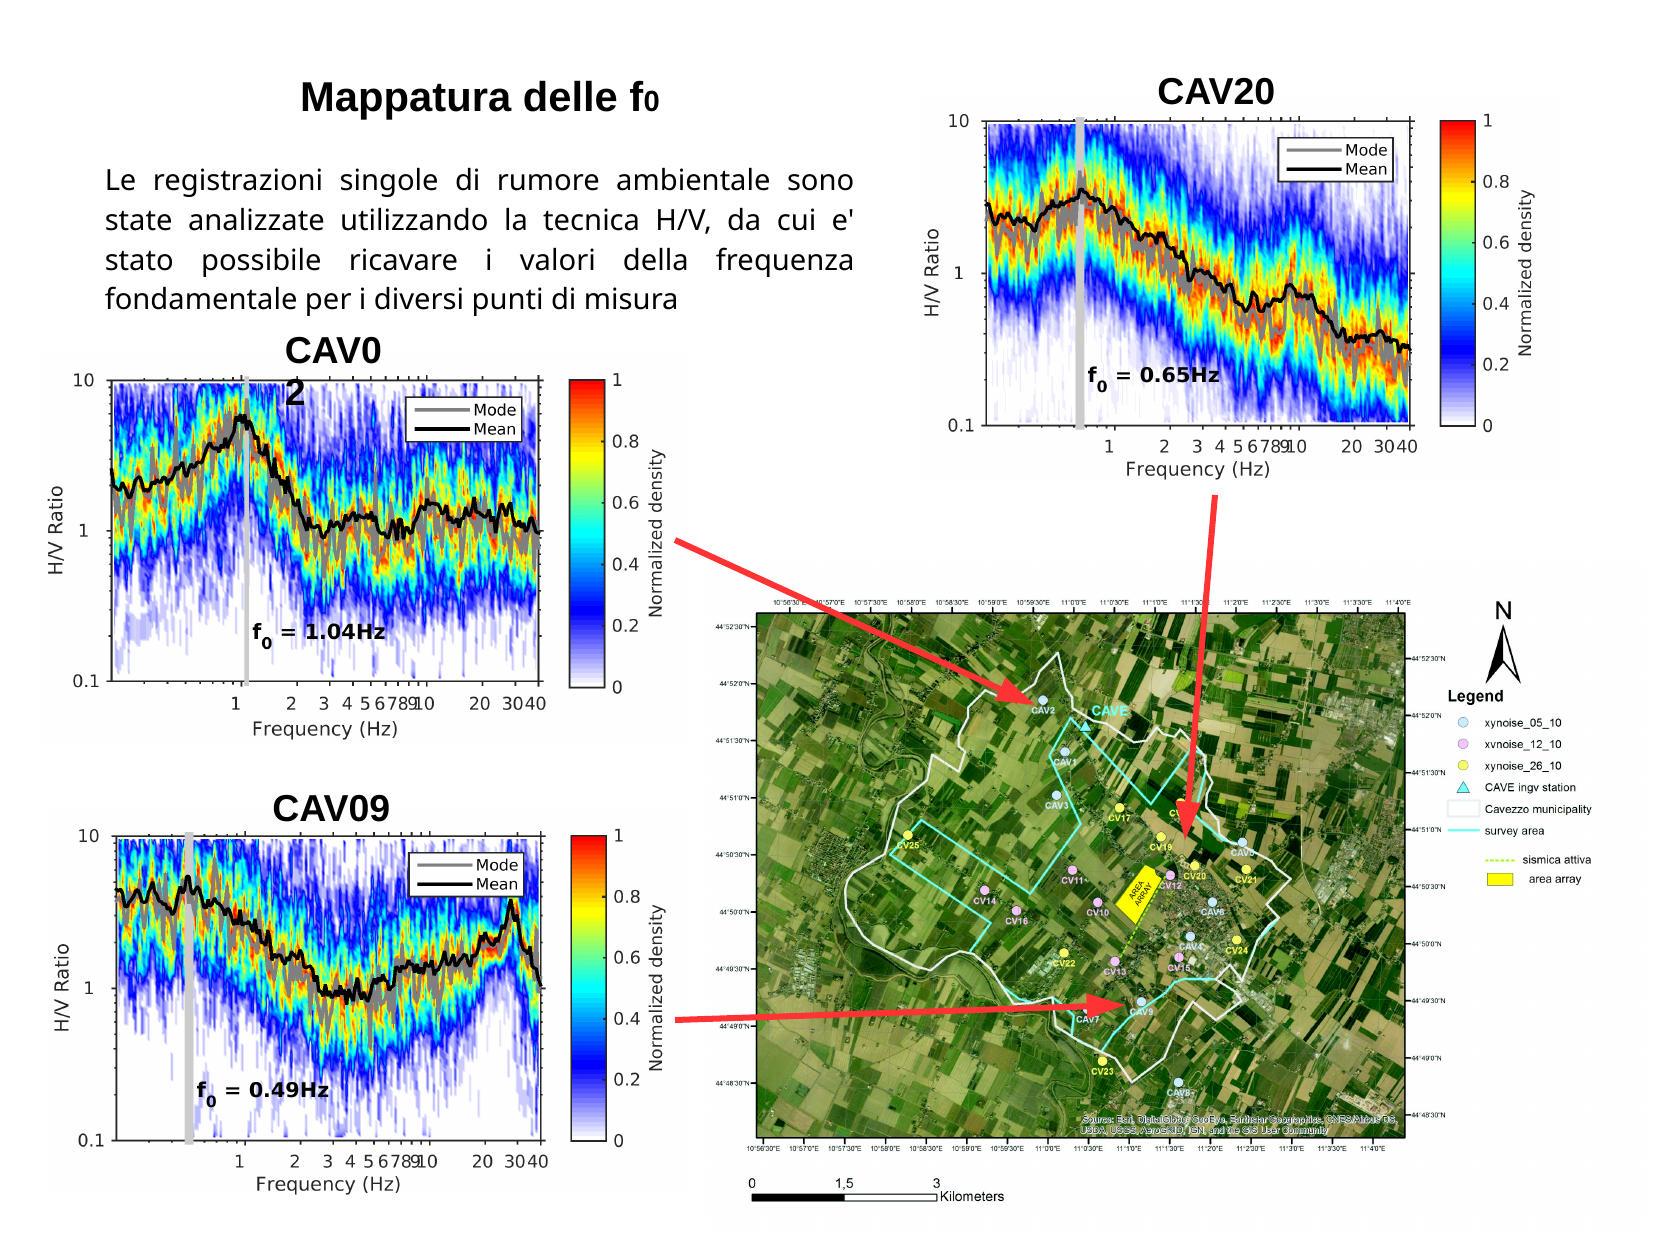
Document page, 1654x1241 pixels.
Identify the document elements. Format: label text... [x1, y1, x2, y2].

picture [698, 554, 1654, 1231]
text_box CAV09 [257, 780, 406, 838]
text_box Mappatura delle f0 Le registrazioni singole di rumore ambientale sono state analizzate utilizzando la tecnica H/V, da cui e' stato possibile ricavare i valori della frequenza fondamentale per i diversi punti di misura [90, 65, 871, 306]
text_box CAV20 [1142, 63, 1291, 121]
picture [915, 92, 1561, 481]
text_box CAV02 [270, 321, 418, 379]
picture [45, 807, 692, 1195]
picture [40, 351, 691, 742]
